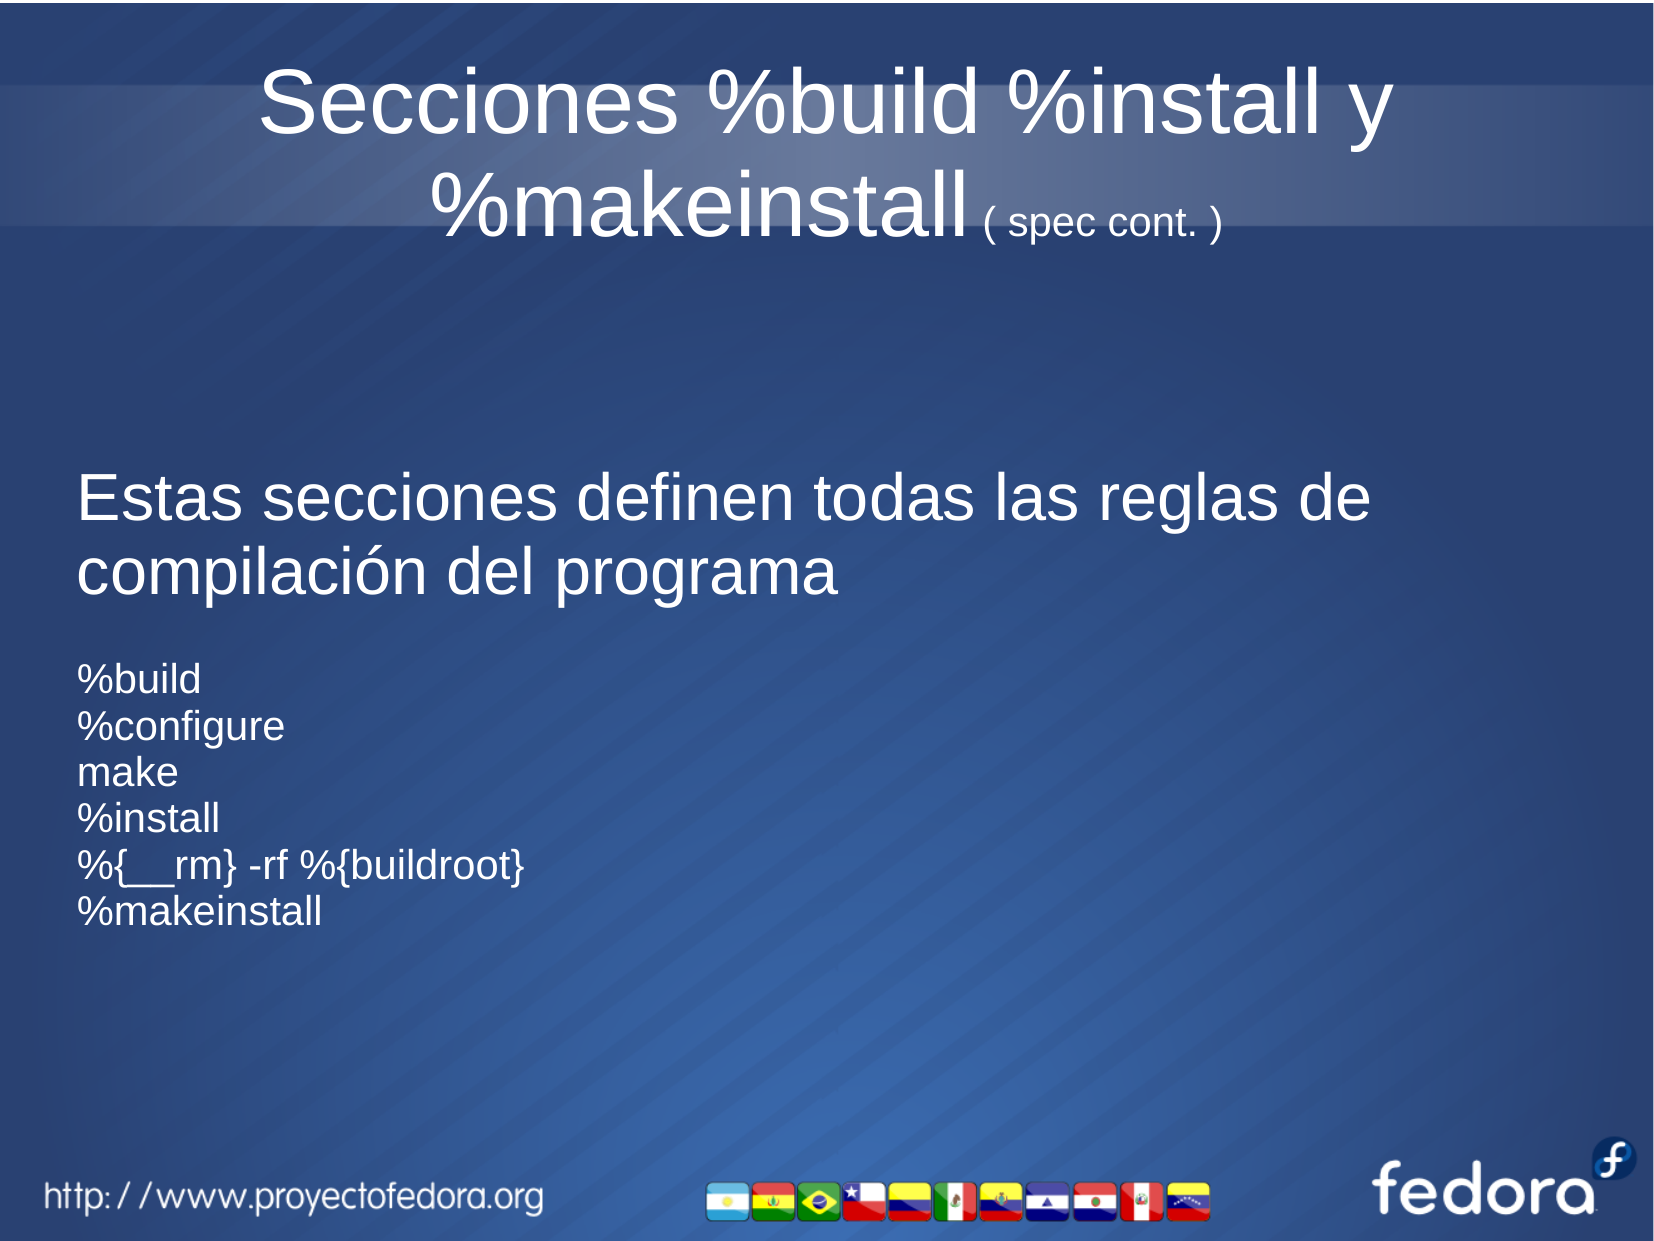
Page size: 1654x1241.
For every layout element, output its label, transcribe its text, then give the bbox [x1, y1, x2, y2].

picture [0, 3, 1654, 1241]
subtitle Estas secciones definen todas las reglas de compilación del programa %build %configure make %install %{__rm} -rf %{buildroot} %makeinstall [76, 295, 1565, 1099]
title Secciones %build %install y %makeinstall ( spec cont. ) [82, 50, 1571, 256]
